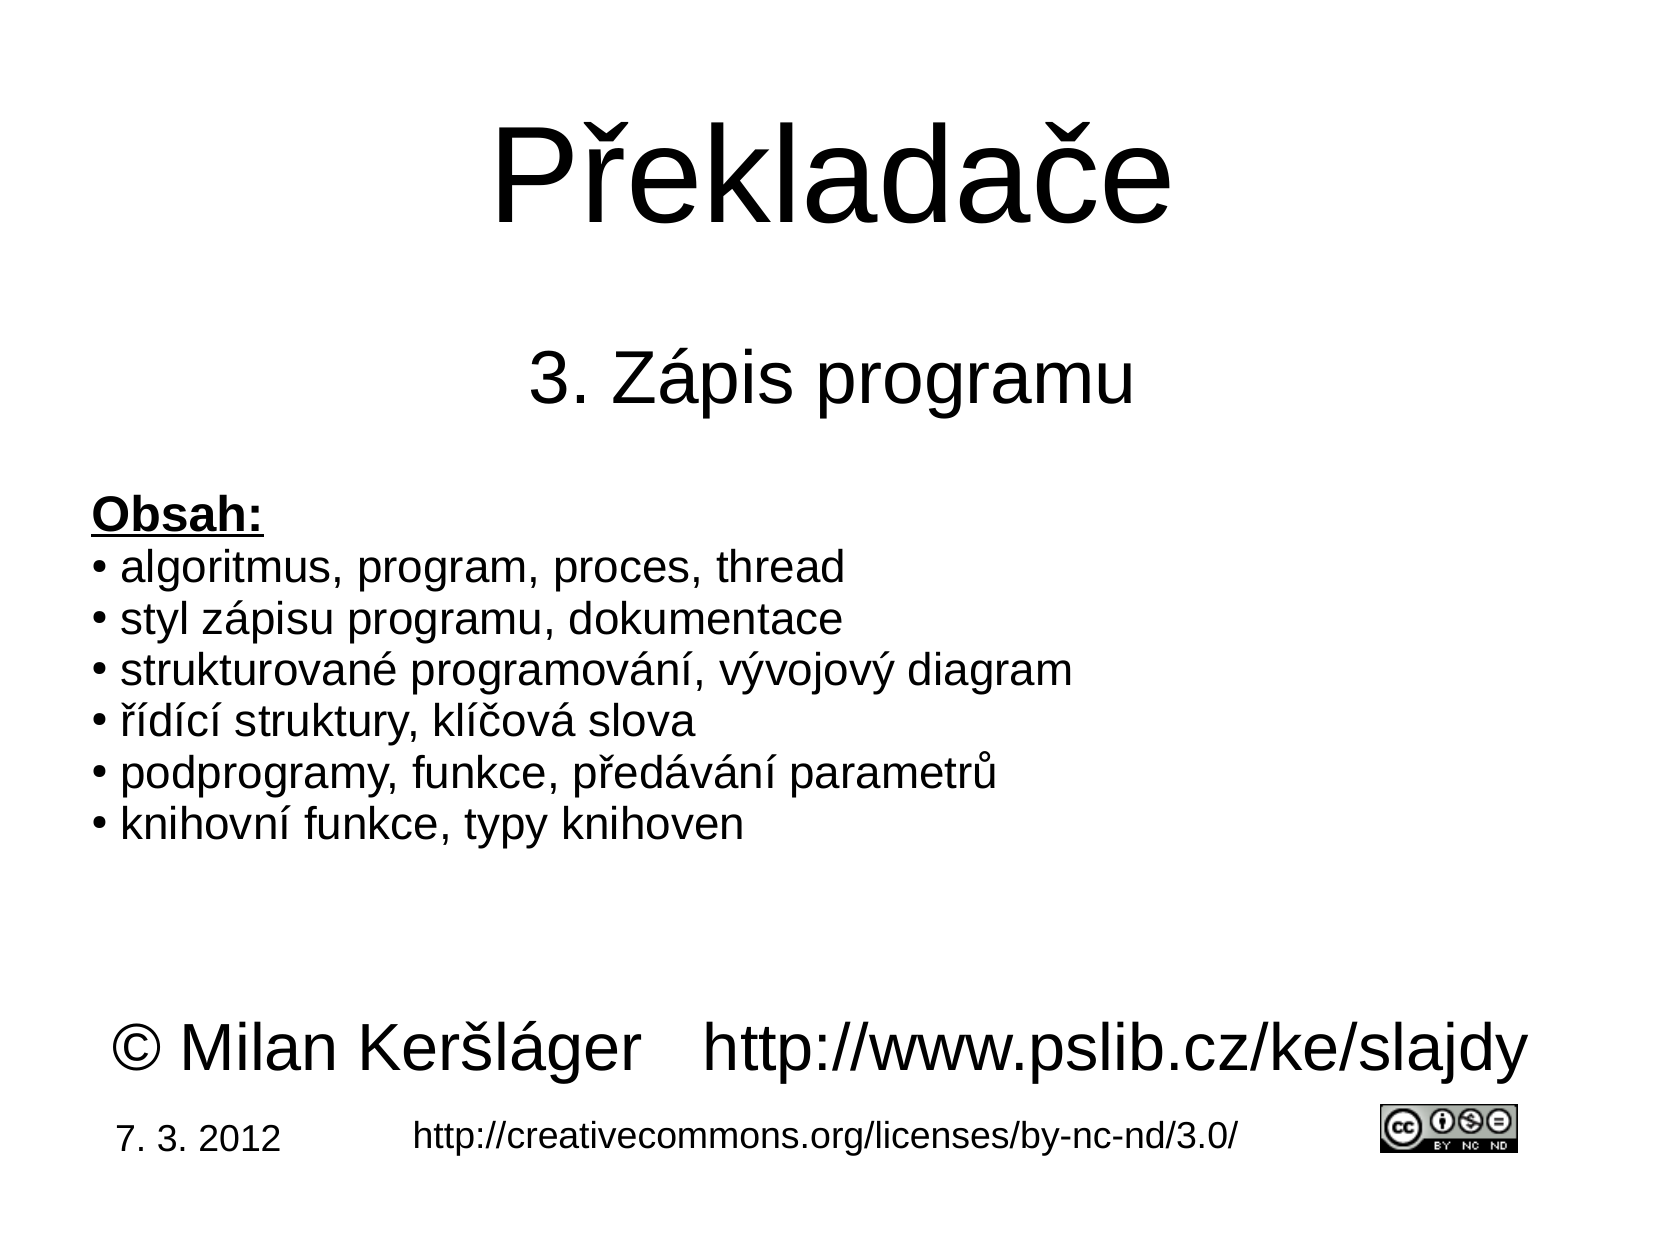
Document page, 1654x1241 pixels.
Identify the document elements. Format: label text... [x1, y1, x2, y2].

text_box http://creativecommons.org/licenses/by-nc-nd/3.0/ [339, 1107, 1313, 1165]
title Překladače 3. Zápis programu [88, 56, 1577, 461]
list © Milan Keršláger http://www.pslib.cz/ke/slajdy [76, 1009, 1565, 1087]
text_box Obsah: algoritmus, program, proces, thread styl zápisu programu, dokumentace strukturované programování, vývojový diagram řídící struktury, klíčová slova podprogramy, funkce, předávání parametrů knihovní funkce, typy knihoven [76, 478, 1583, 857]
text_box 7.3.2012 [100, 1110, 337, 1168]
picture [1380, 1104, 1518, 1153]
